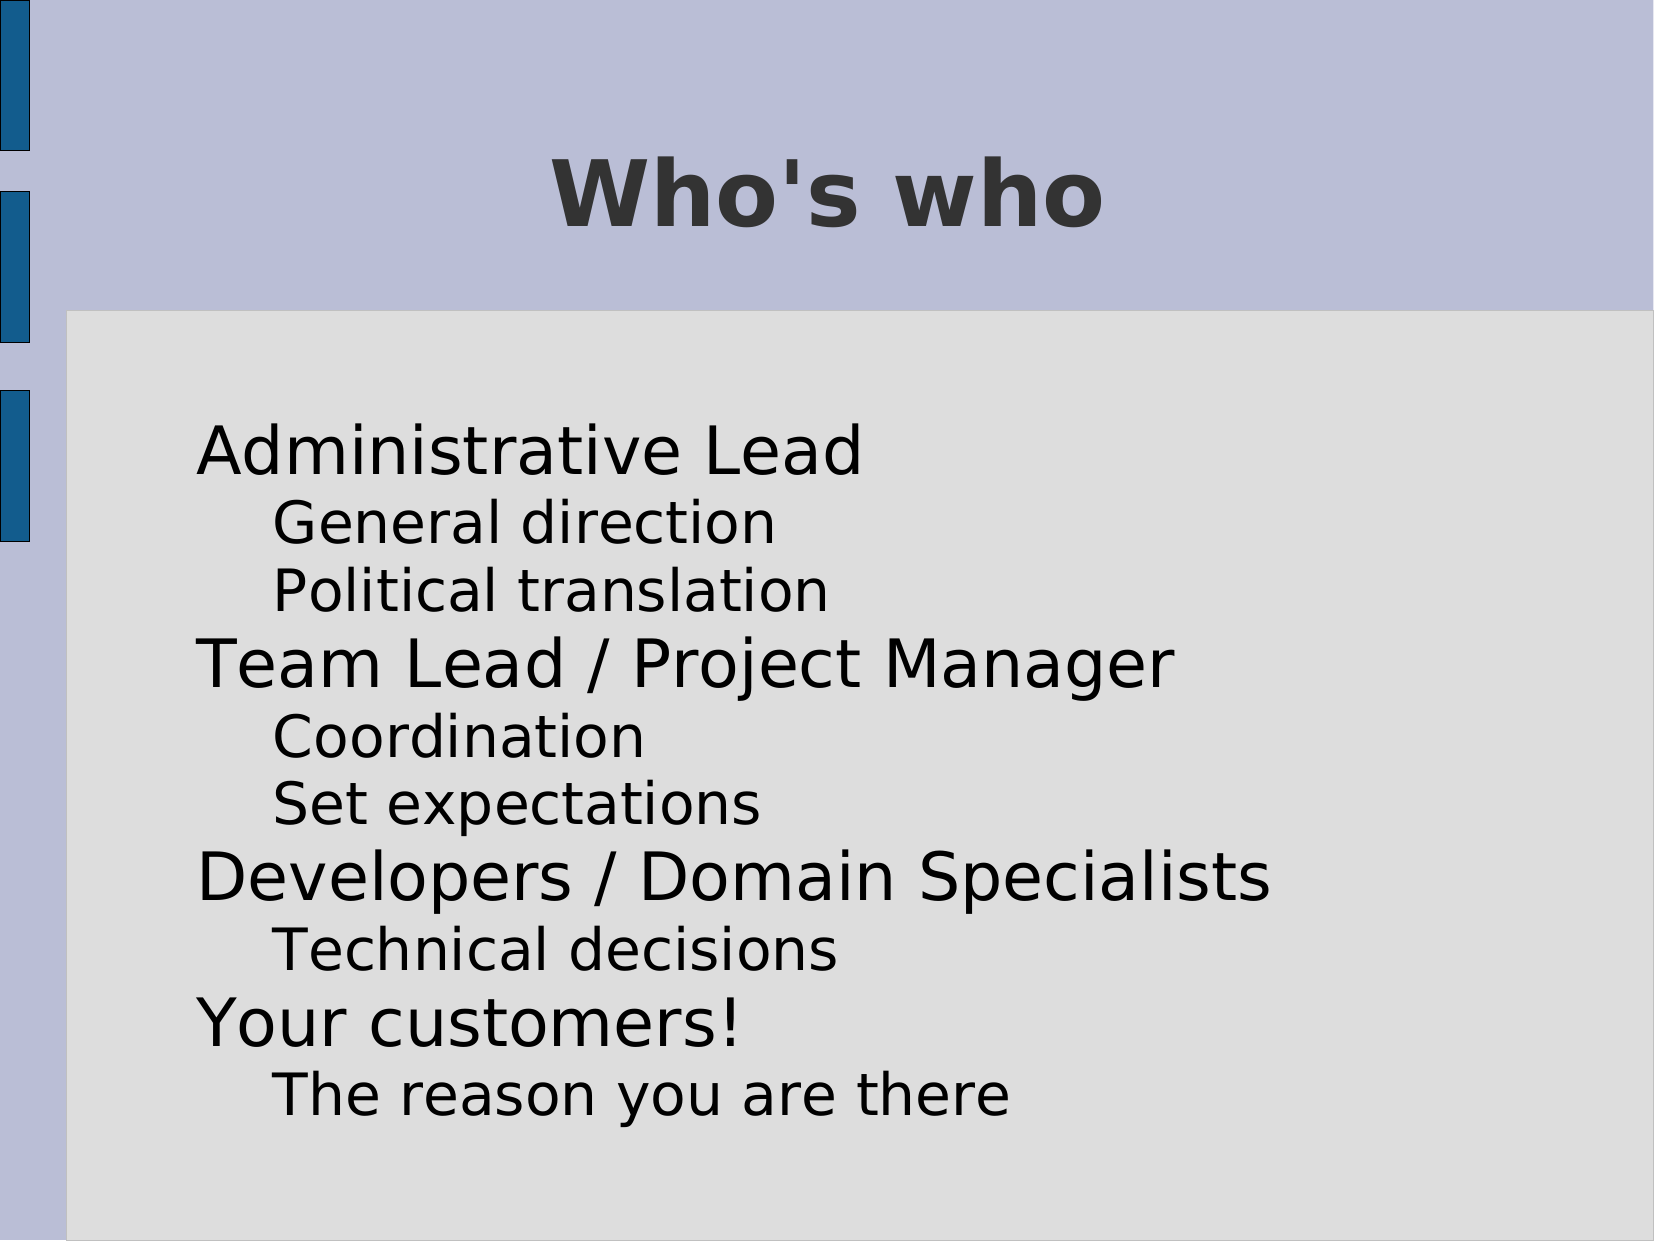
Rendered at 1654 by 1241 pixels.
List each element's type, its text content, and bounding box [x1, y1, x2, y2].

list Administrative Lead General direction Political translation Team Lead / Project Manager Coordination Set expectations Developers / Domain Specialists Technical decisions Your customers! The reason you are there [178, 412, 1570, 1130]
title Who's who [121, 91, 1534, 299]
